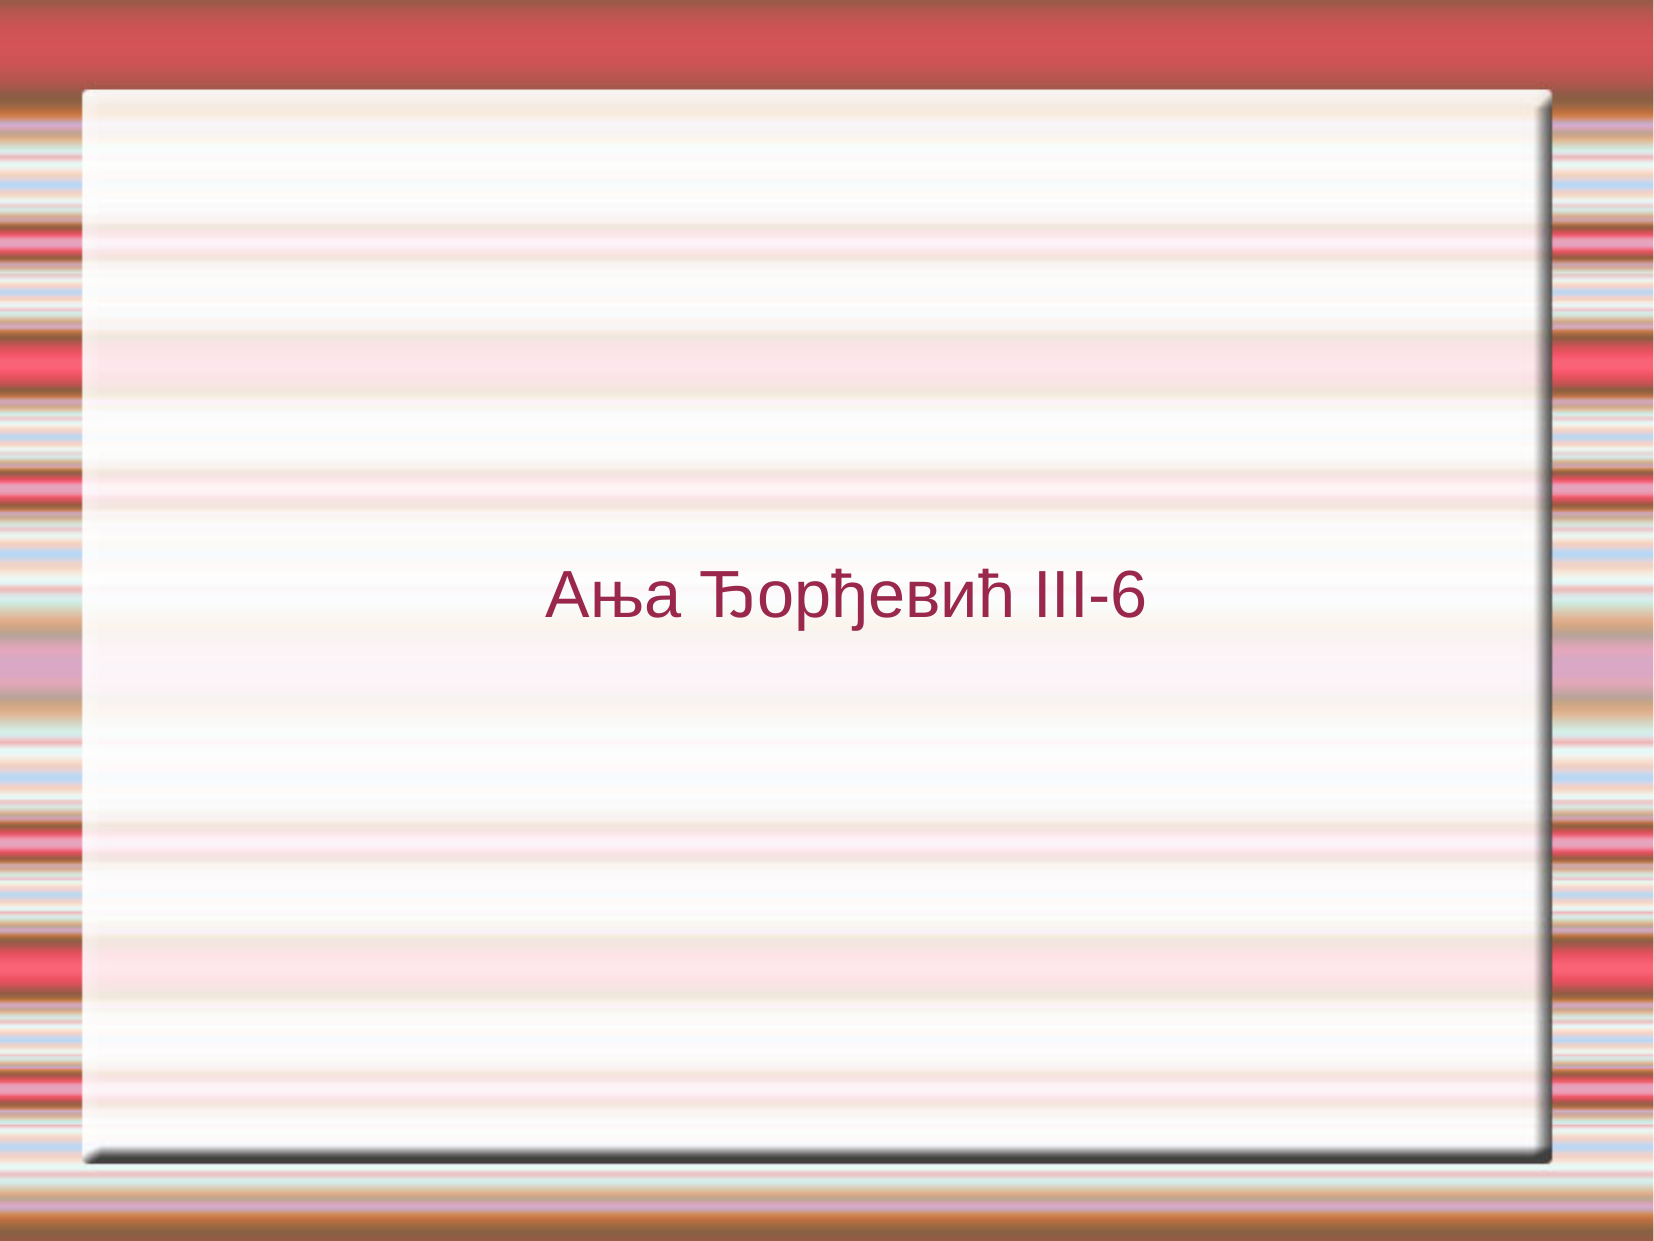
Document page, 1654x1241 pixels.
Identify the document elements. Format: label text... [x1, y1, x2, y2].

subtitle Ања Ђорђевић III-6 [123, 67, 1536, 1123]
picture [0, 0, 1654, 1241]
